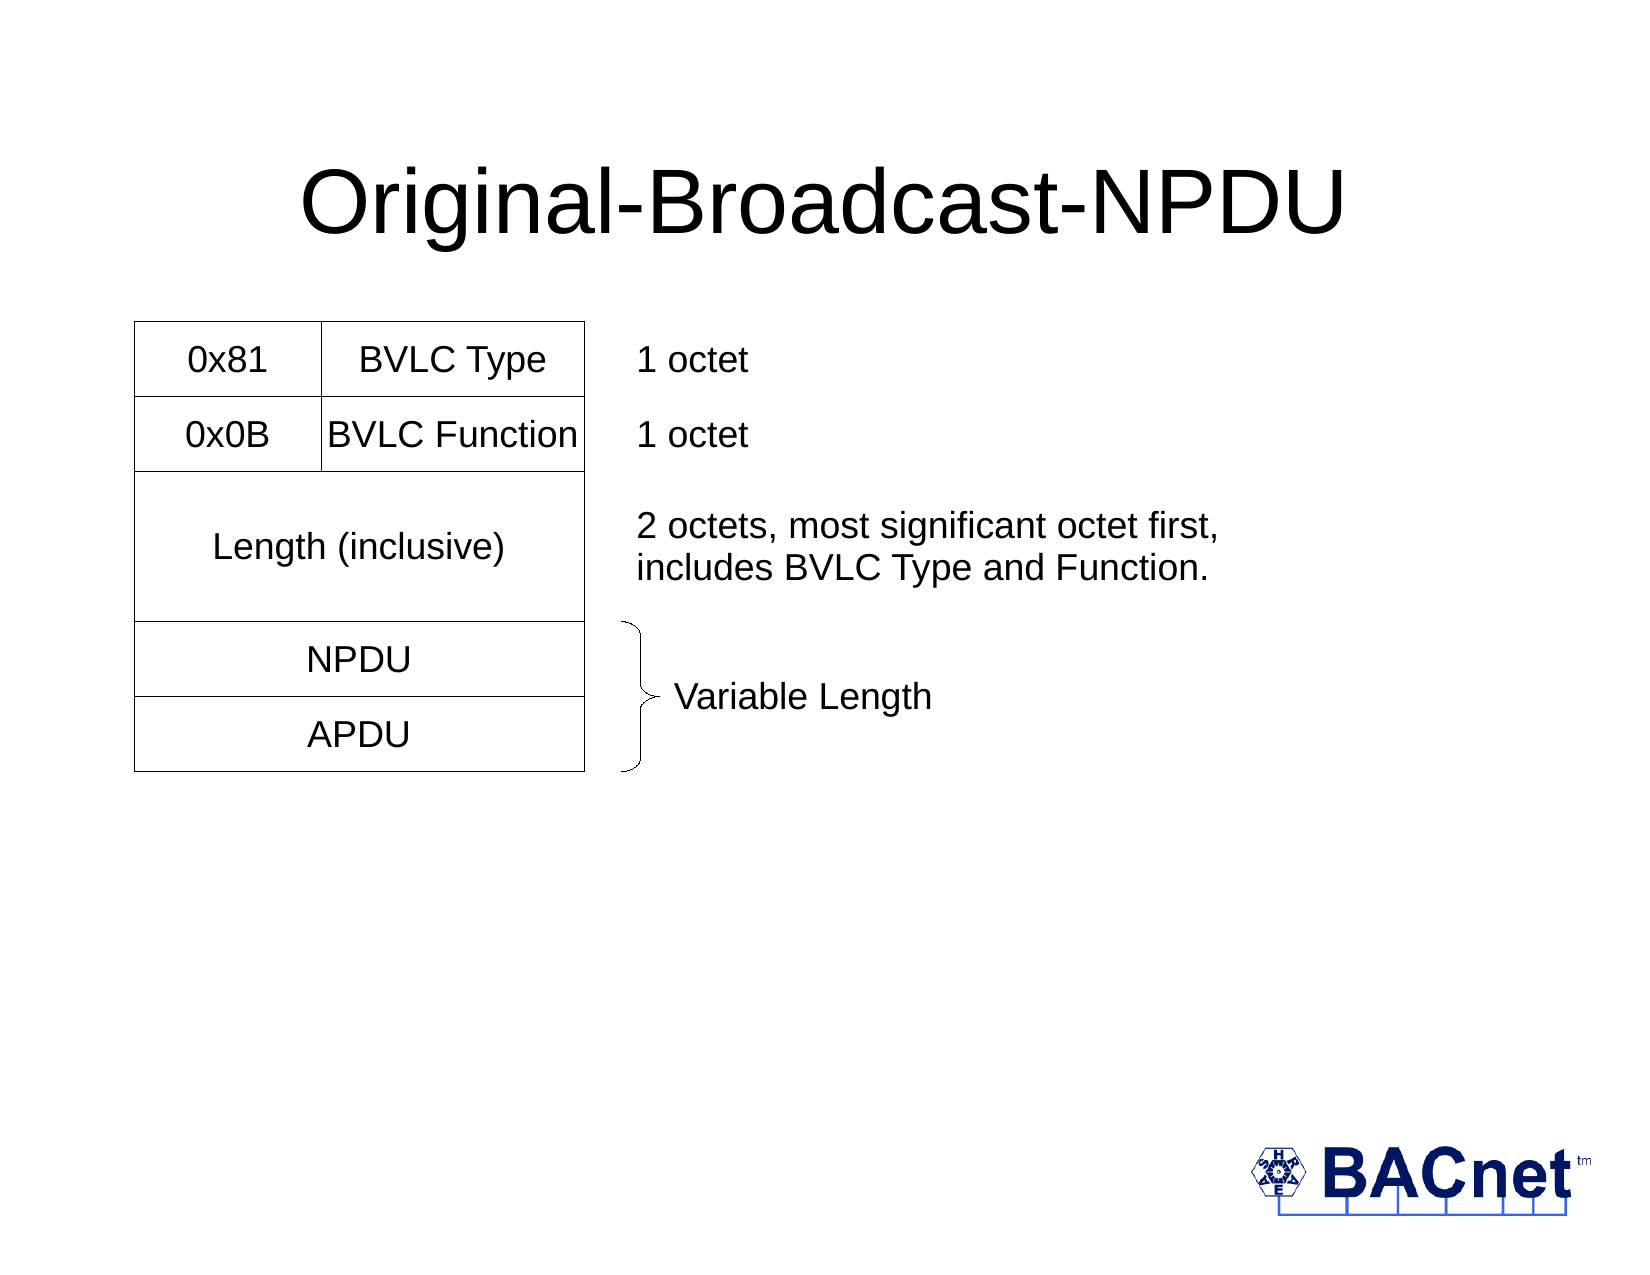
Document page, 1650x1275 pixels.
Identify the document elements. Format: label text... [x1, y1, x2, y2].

text_box 0x81 [134, 321, 321, 396]
text_box Length (inclusive) [134, 471, 585, 621]
picture [1251, 1146, 1591, 1216]
text_box 0x0B [134, 396, 322, 472]
text_box BVLC Type [321, 321, 585, 396]
text_box Variable Length [659, 659, 1185, 735]
text_box NPDU [134, 621, 585, 696]
text_box BVLC Function [322, 396, 585, 471]
text_box 1 octet [621, 396, 847, 472]
text_box 1 octet [621, 321, 847, 396]
title Original-Broadcast-NPDU [135, 112, 1515, 291]
text_box APDU [134, 696, 585, 772]
text_box 2 octets, most significant octet first, includes BVLC Type and Function. [621, 471, 1297, 622]
